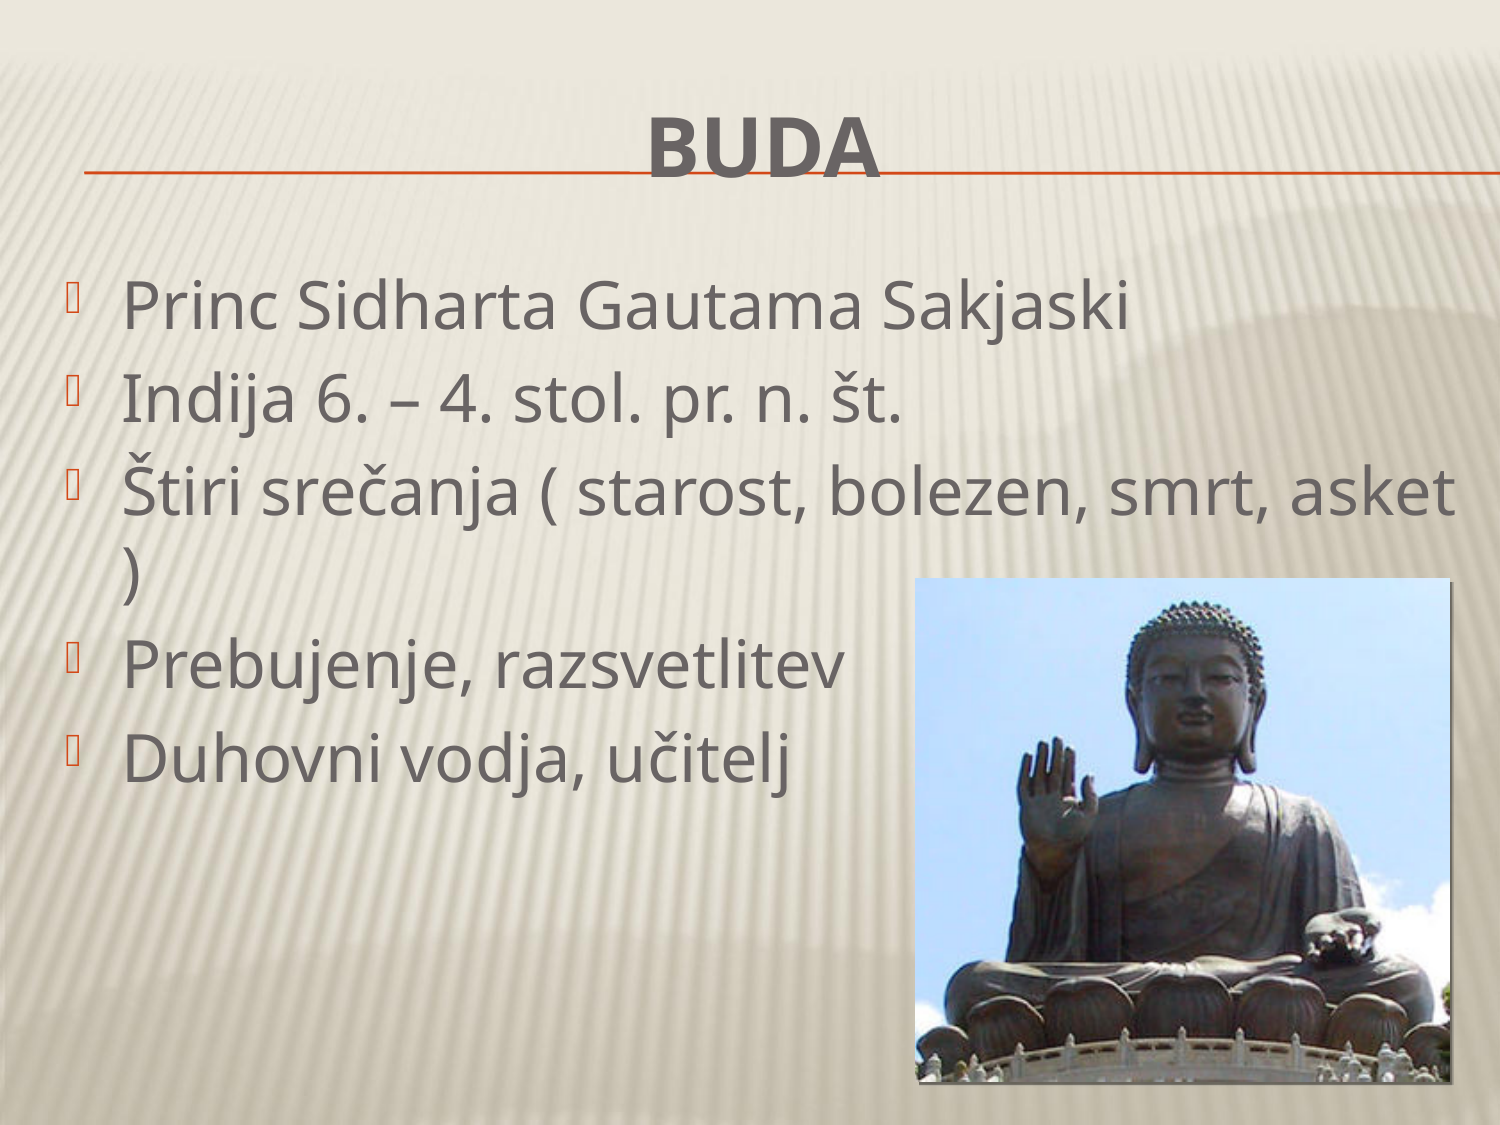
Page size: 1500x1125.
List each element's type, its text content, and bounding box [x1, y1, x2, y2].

picture [0, 0, 1500, 1125]
list Princ Sidharta Gautama Sakjaski Indija 6. – 4. stol. pr. n. št. Štiri srečanja ( starost, bolezen, smrt, asket ) Prebujenje, razsvetlitev Duhovni vodja, učitelj [50, 254, 1475, 998]
title Buda [50, 75, 1475, 213]
